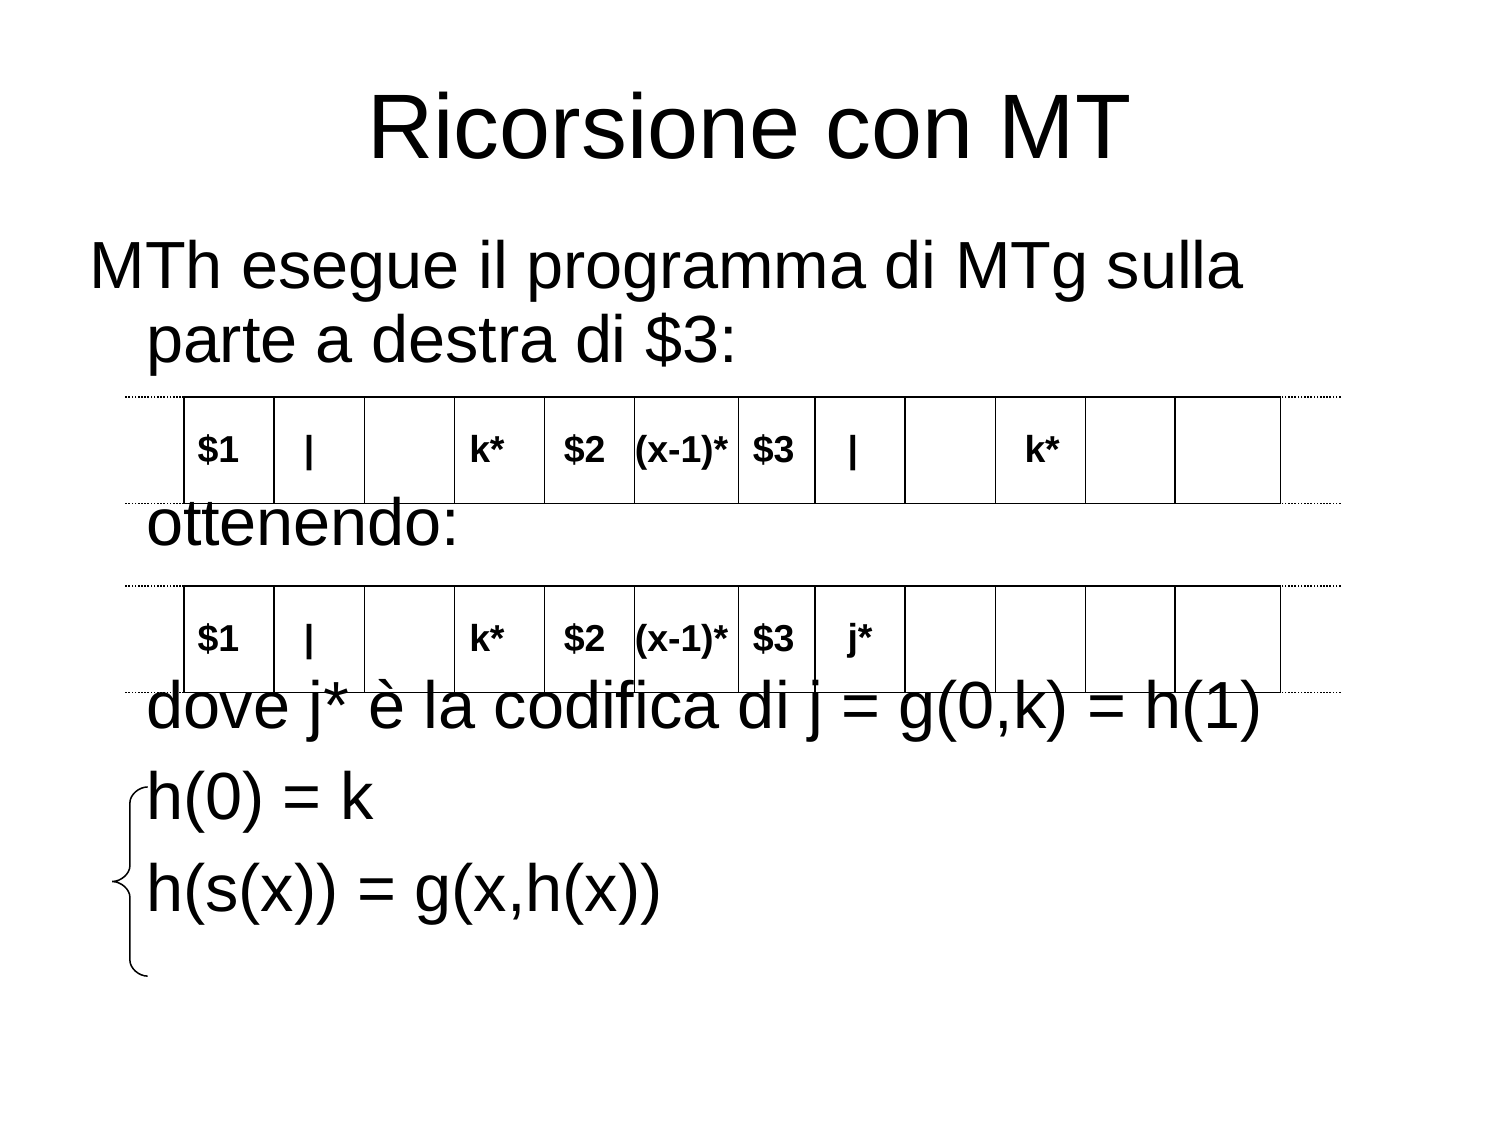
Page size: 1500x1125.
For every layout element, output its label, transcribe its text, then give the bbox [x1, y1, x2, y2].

title Ricorsione con MT [75, 45, 1426, 209]
text_box k* [1009, 420, 1117, 479]
text_box j* [832, 608, 940, 667]
text_box | [289, 420, 337, 479]
text_box k* [454, 420, 561, 479]
list MTh esegue il programma di MTg sulla parte a destra di $3: ottenendo: dove j* è la codifica di j = g(0,k) = h(1) h(0) = k h(s(x)) = g(x,h(x)) [75, 220, 1426, 1125]
text_box $3 [762, 420, 832, 479]
text_box $2 [561, 420, 620, 479]
text_box $2 [561, 609, 620, 668]
text_box (x-1)* [620, 420, 762, 479]
text_box (x-1)* [620, 609, 762, 668]
text_box $3 [762, 609, 845, 668]
text_box | [832, 420, 881, 479]
text_box $1 [183, 420, 289, 479]
text_box $1 [183, 609, 289, 668]
text_box k* [454, 609, 561, 668]
text_box | [289, 609, 337, 668]
